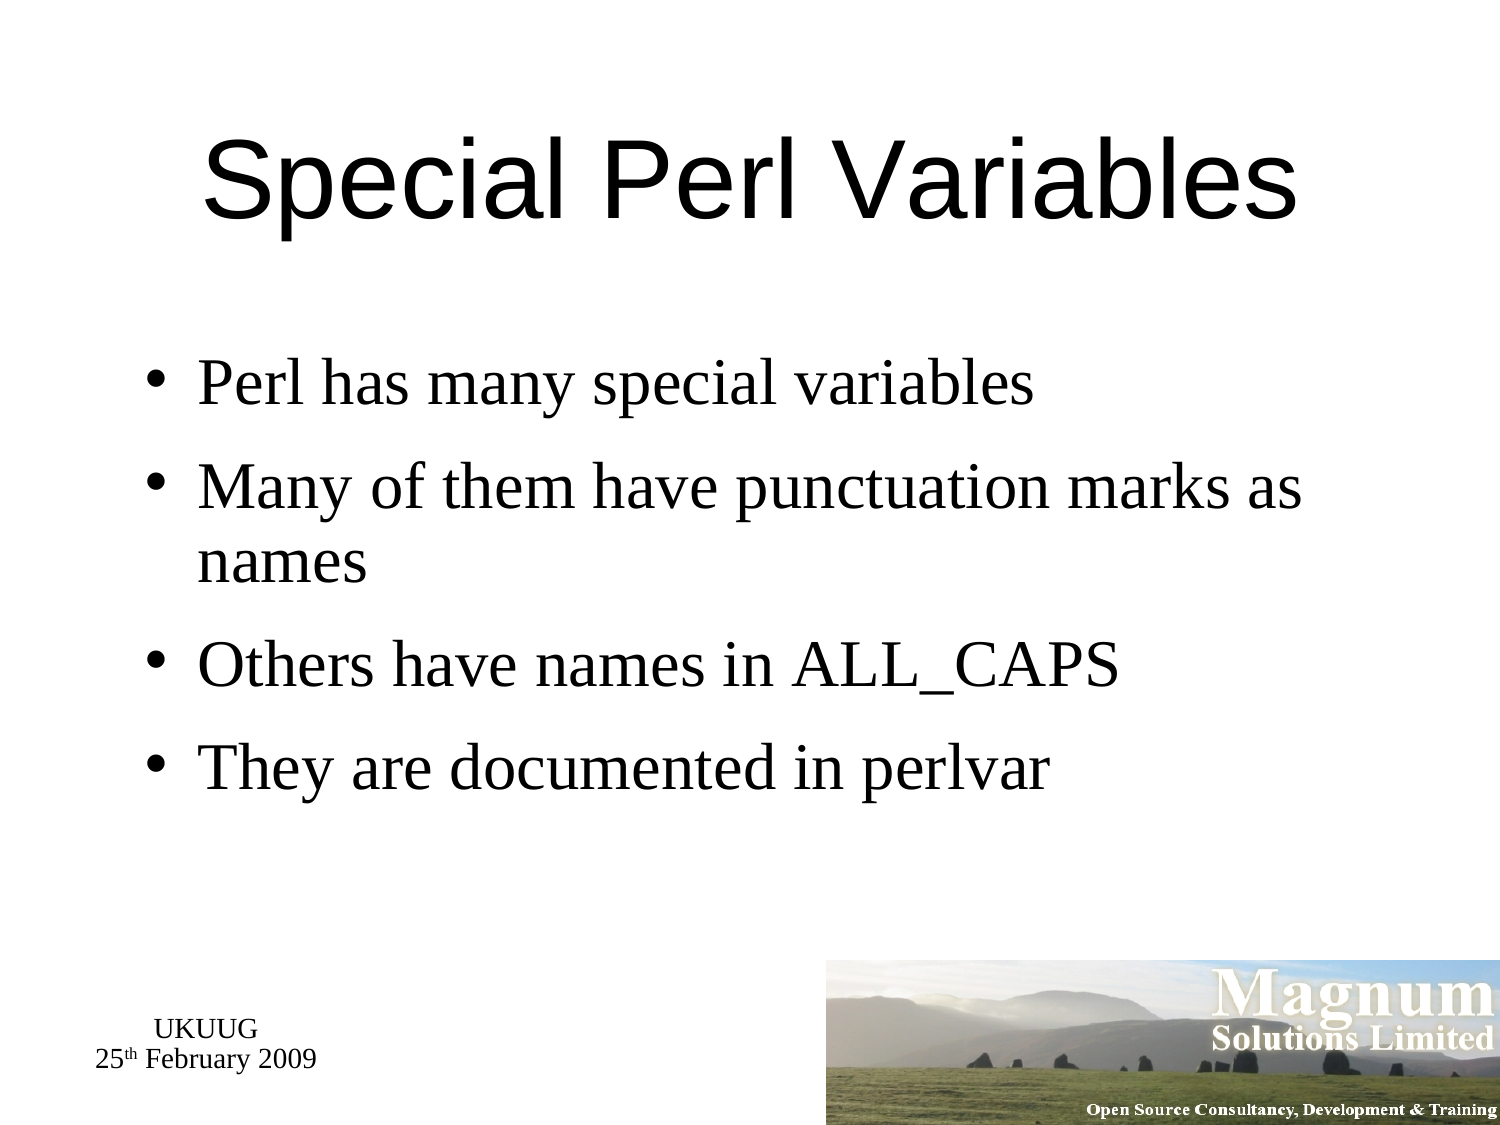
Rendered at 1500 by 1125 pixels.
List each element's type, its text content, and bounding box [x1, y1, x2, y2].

list Perl has many special variables Many of them have punctuation marks as names Others have names in ALL_CAPS They are documented in perlvar [112, 337, 1388, 1013]
title Special Perl Variables [112, 62, 1388, 250]
picture [826, 960, 1500, 1125]
